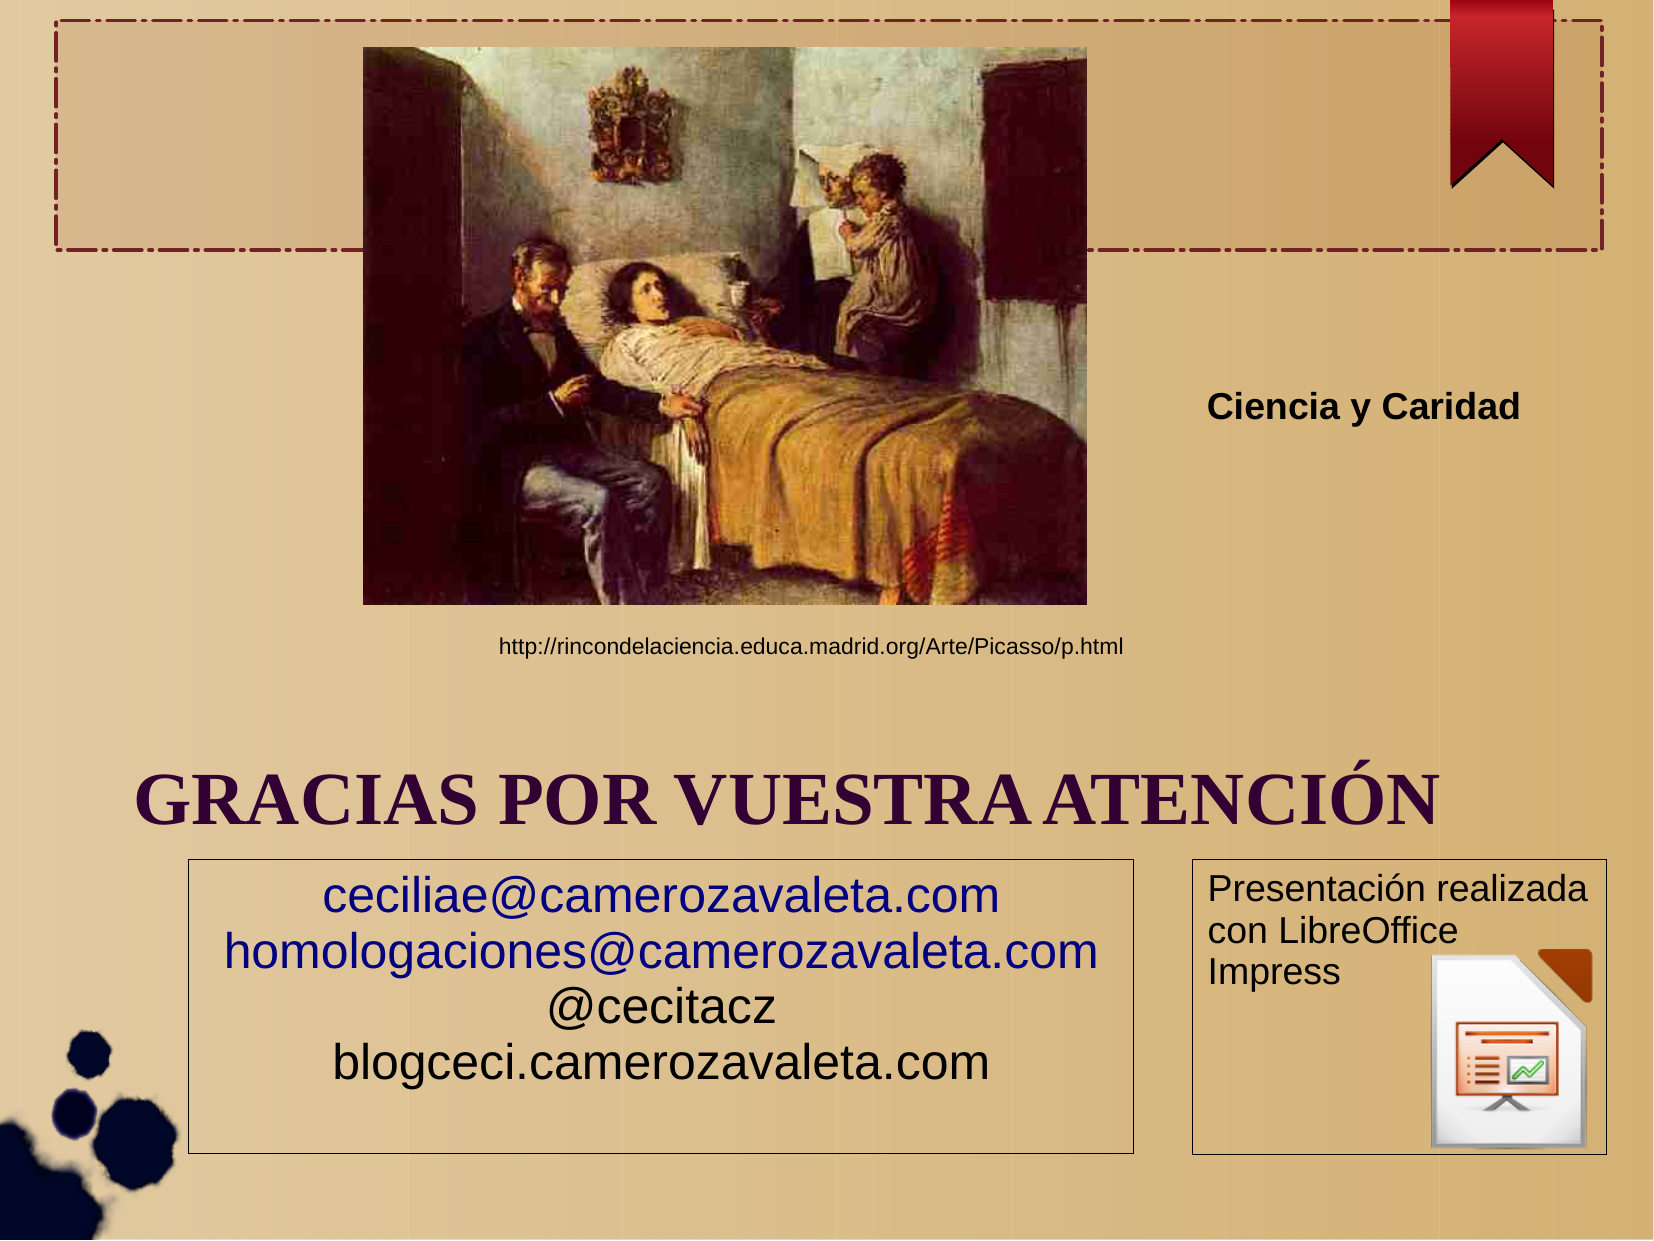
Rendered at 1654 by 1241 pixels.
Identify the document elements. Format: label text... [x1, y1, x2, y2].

text_box http://rincondelaciencia.educa.madrid.org/Arte/Picasso/p.html [484, 625, 1532, 683]
picture [1429, 949, 1596, 1152]
picture [363, 47, 1087, 605]
title GRACIAS POR VUESTRA ATENCIÓN [11, 696, 1583, 903]
text_box ceciliae@camerozavaleta.com homologaciones@camerozavaleta.com @cecitacz blogceci.camerozavaleta.com [188, 859, 1134, 1154]
text_box Presentación realizada con LibreOffice Impress [1192, 859, 1607, 1155]
text_box Ciencia y Caridad [1169, 377, 1560, 435]
